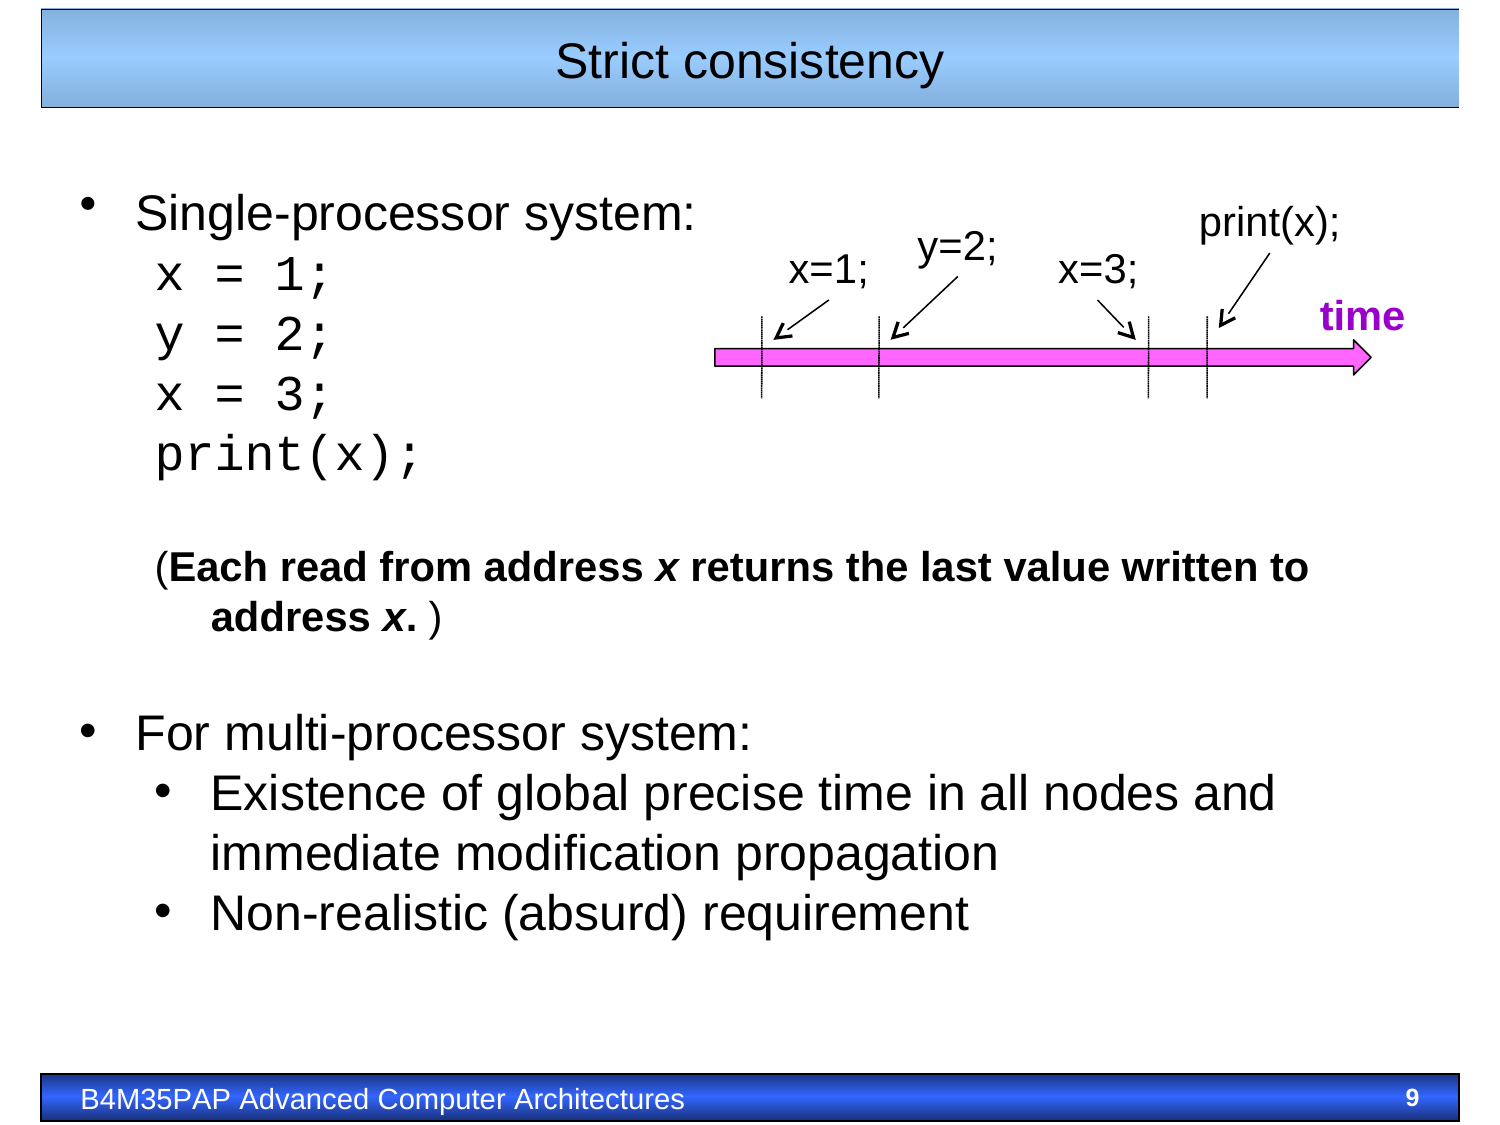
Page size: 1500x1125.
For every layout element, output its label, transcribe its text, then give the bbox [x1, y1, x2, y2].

text_box [714, 348, 761, 367]
text_box [1208, 347, 1372, 376]
text_box [1150, 348, 1206, 367]
text_box print(x); [1184, 187, 1356, 253]
text_box [880, 348, 1147, 367]
text_box x=1; [773, 234, 884, 300]
title Strict consistency [41, 8, 1459, 108]
text_box [763, 348, 878, 367]
text_box Single-processor system: x = 1; y = 2; x = 3; print(x); (Each read from address x returns the last value written to address x. ) For multi-processor system: Existence of global precise time in all nodes and immediate modification propagation Non-realistic (absurd) requirement [64, 172, 1436, 1000]
text_box x=3; [1043, 234, 1154, 300]
text_box time [1304, 281, 1421, 347]
text_box y=2; [902, 210, 1013, 276]
